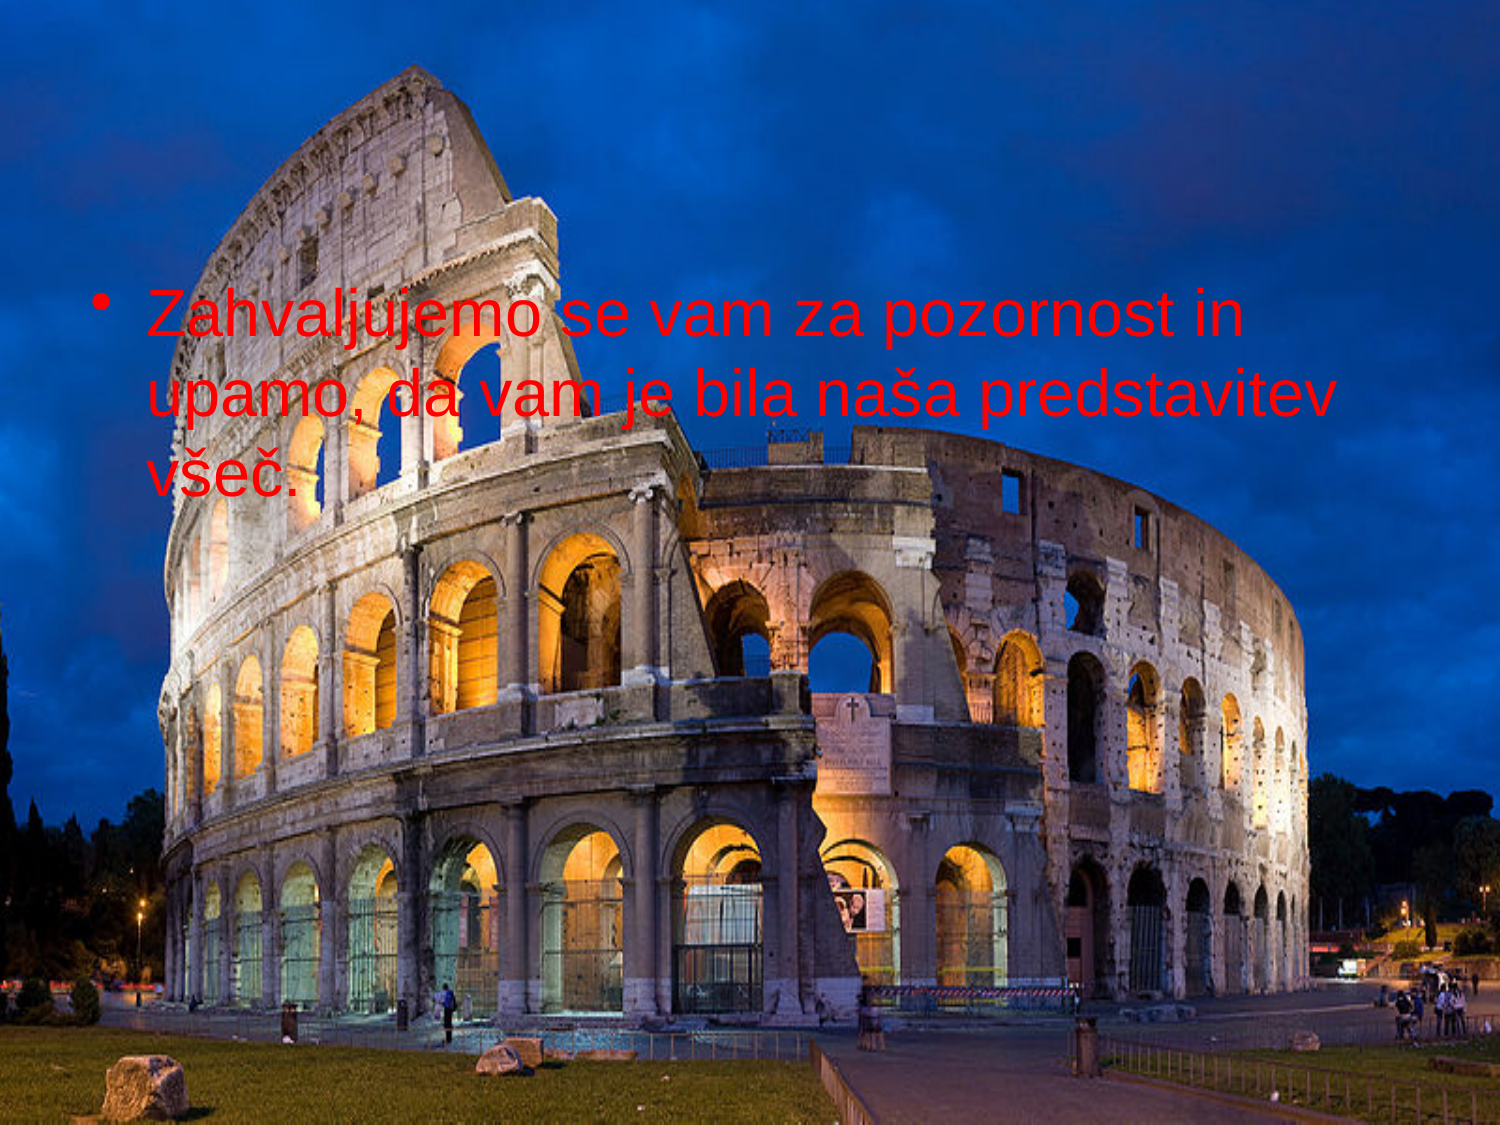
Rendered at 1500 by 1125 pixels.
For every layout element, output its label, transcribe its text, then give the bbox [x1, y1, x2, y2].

list Zahvaljujemo se vam za pozornost in upamo, da vam je bila naša predstavitev všeč. [75, 262, 1425, 1005]
picture [0, 0, 1500, 1125]
